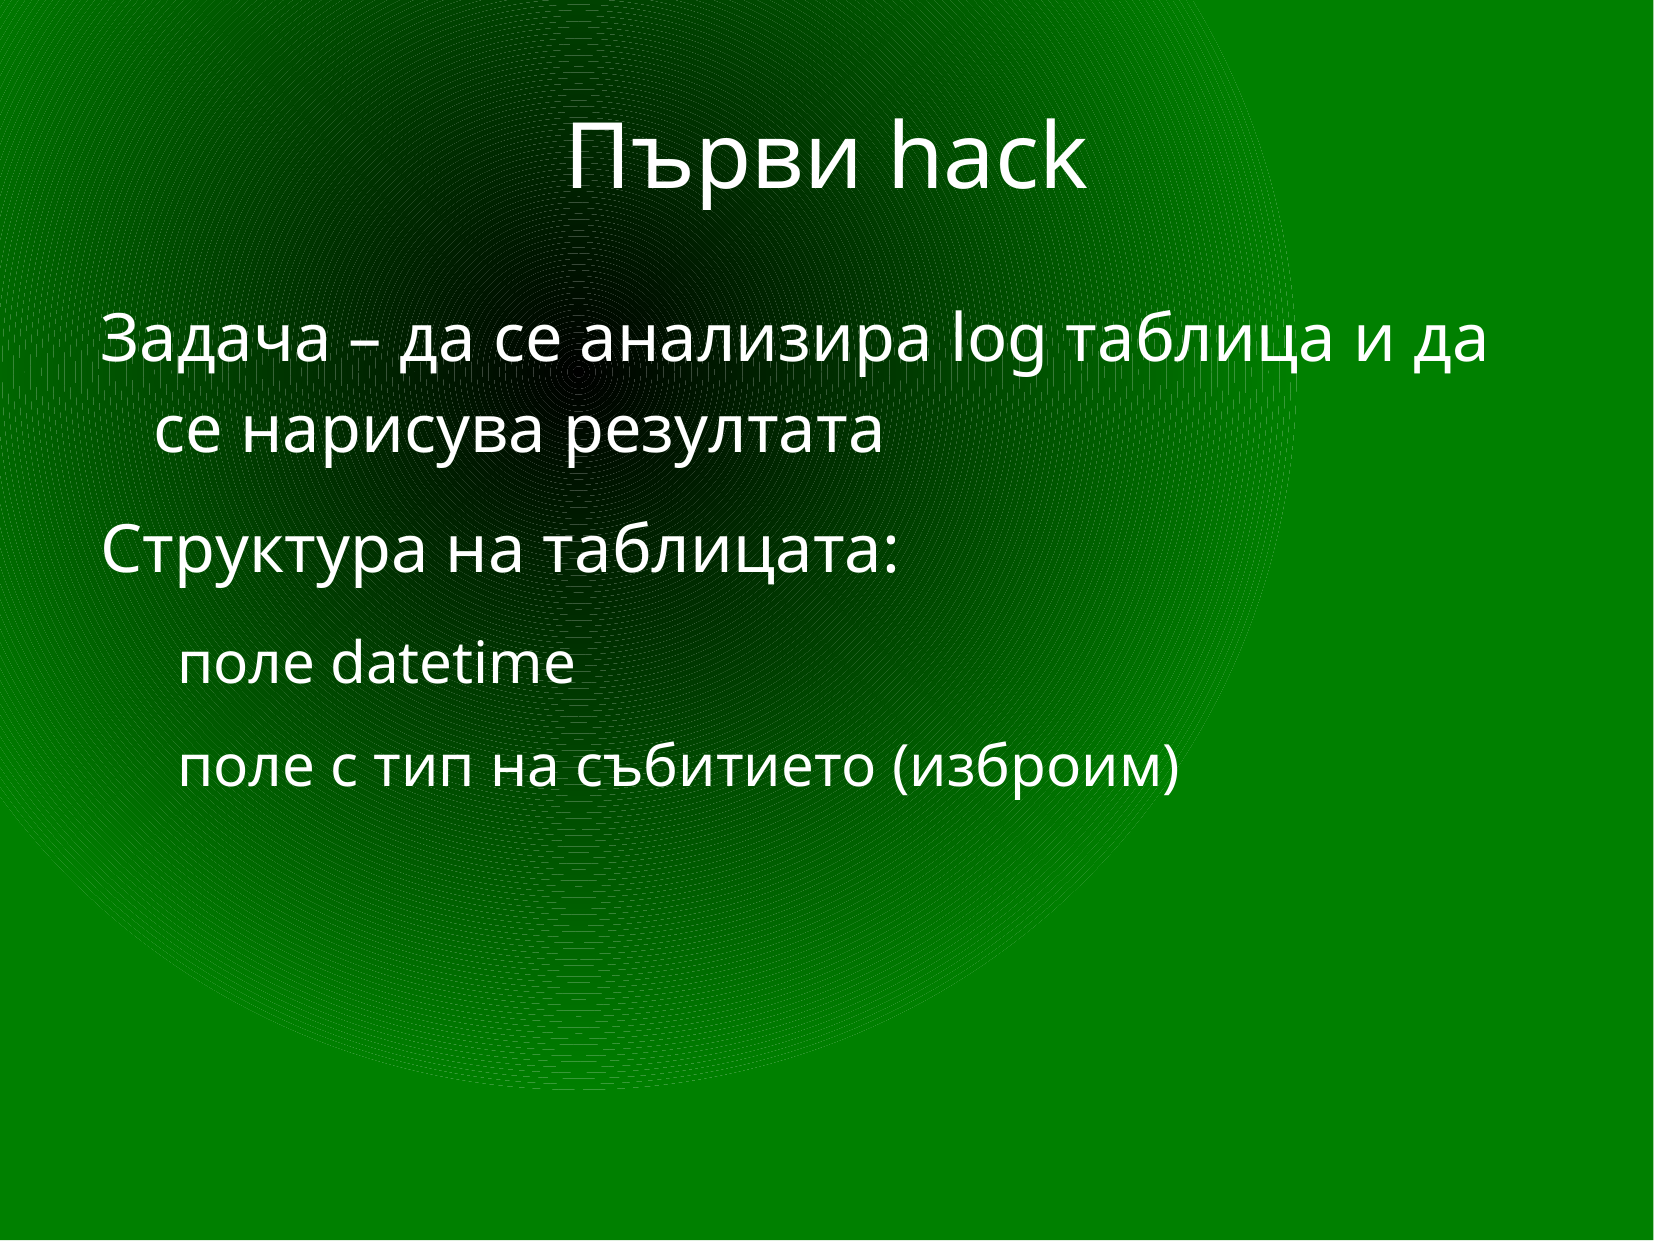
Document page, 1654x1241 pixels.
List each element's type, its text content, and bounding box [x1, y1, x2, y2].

list Задача – да се анализира log таблица и да се нарисува резултата Структура на таблицата: поле datetime поле с тип на събитието (изброим) [82, 290, 1571, 1109]
title Първи hack [82, 49, 1571, 257]
